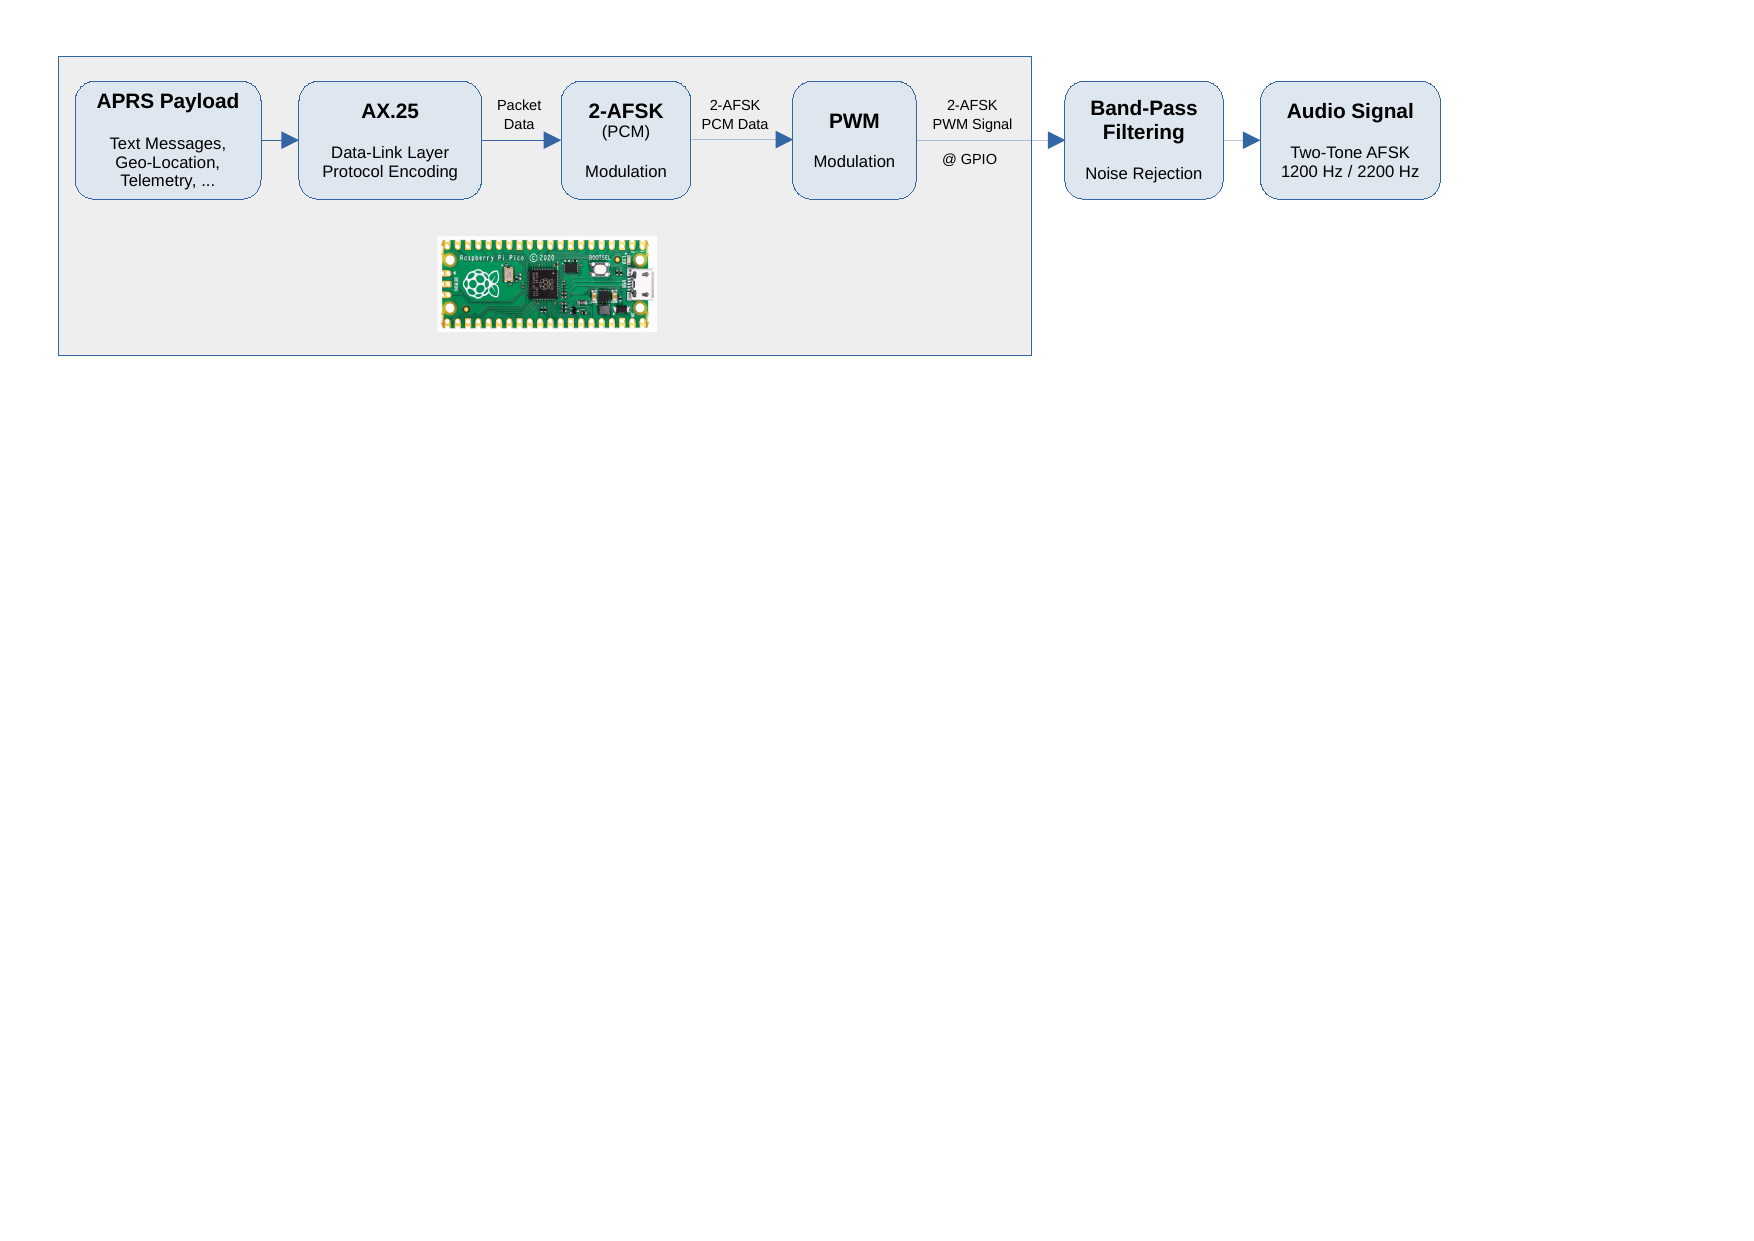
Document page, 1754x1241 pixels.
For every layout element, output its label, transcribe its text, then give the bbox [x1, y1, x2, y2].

text_box Band-Pass Filtering Noise Rejection [1064, 81, 1224, 200]
text_box [58, 56, 1032, 356]
text_box AX.25 Data-Link Layer Protocol Encoding [298, 81, 482, 200]
text_box 2-AFSK (PCM) Modulation [561, 81, 691, 200]
text_box Packet Data [482, 87, 558, 140]
text_box PWM Modulation [792, 81, 917, 200]
text_box APRS Payload Text Messages, Geo-Location, Telemetry, ... [75, 81, 262, 200]
text_box 2-AFSK PCM Data [686, 87, 795, 140]
text_box 2-AFSK PWM Signal [917, 87, 1041, 140]
picture [437, 236, 657, 332]
text_box Audio Signal Two-Tone AFSK 1200 Hz / 2200 Hz [1260, 81, 1441, 200]
text_box @ GPIO [927, 143, 1021, 175]
